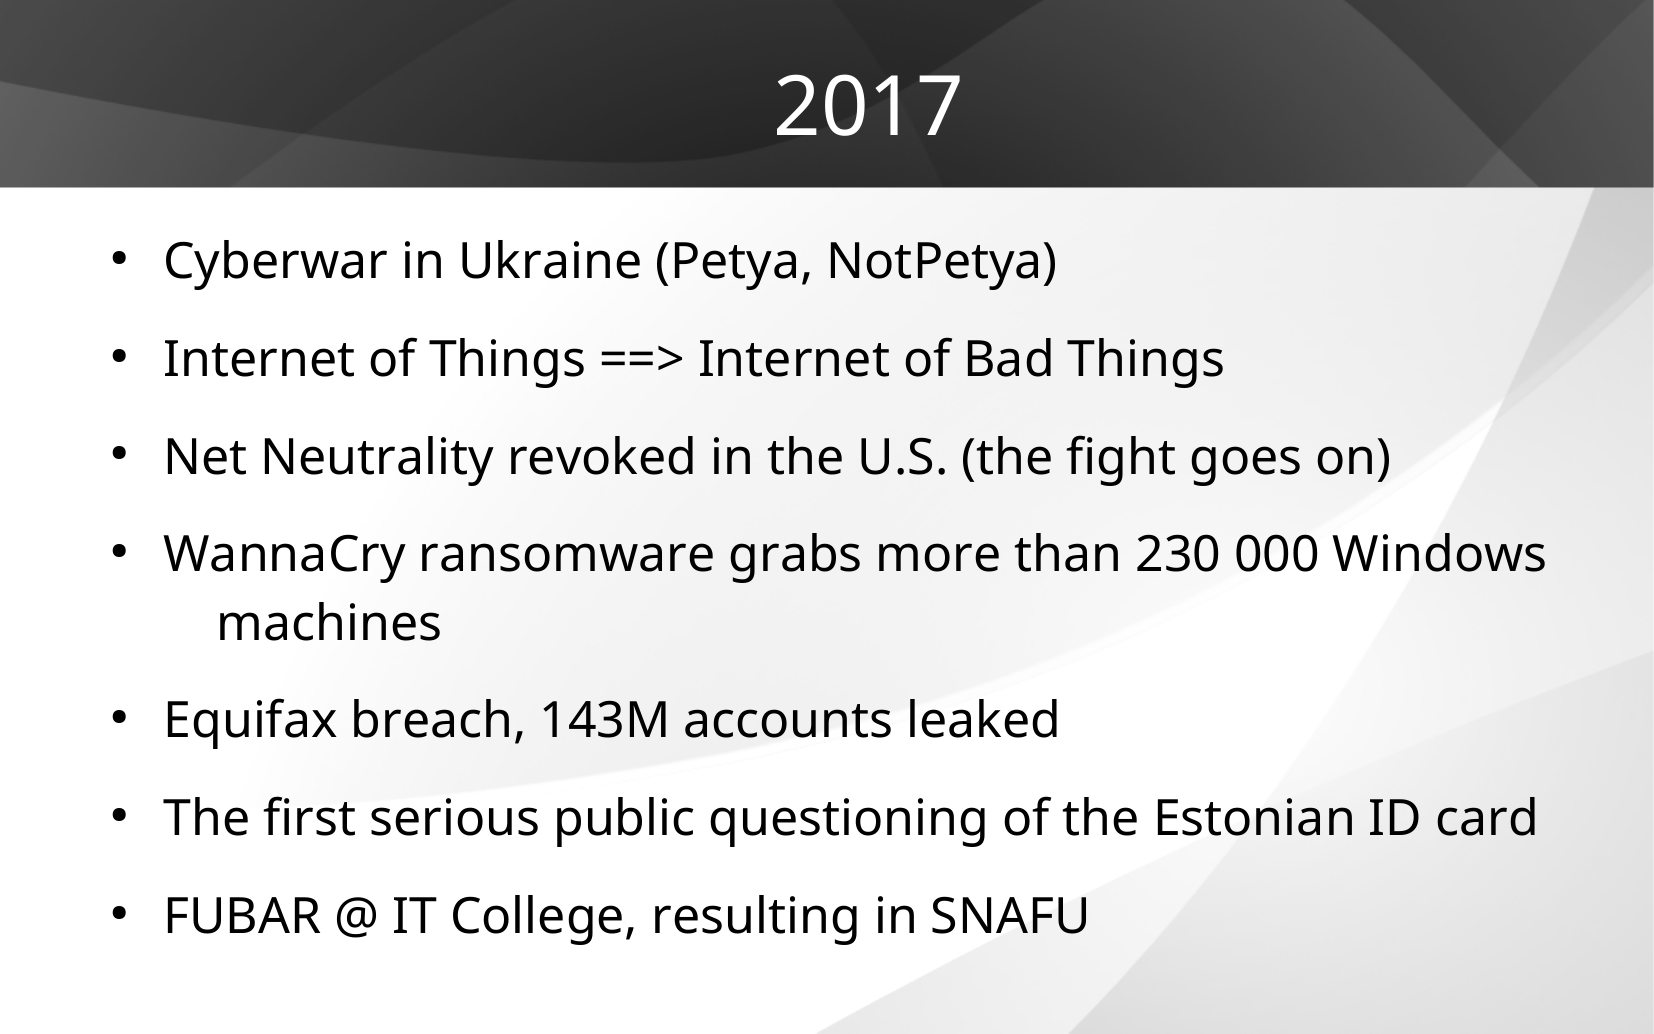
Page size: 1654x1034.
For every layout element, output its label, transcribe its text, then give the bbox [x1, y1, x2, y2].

title 2017 [124, 0, 1613, 208]
list Cyberwar in Ukraine (Petya, NotPetya) Internet of Things ==> Internet of Bad Things Net Neutrality revoked in the U.S. (the fight goes on) WannaCry ransomware grabs more than 230 000 Windows machines Equifax breach, 143M accounts leaked The first serious public questioning of the Estonian ID card FUBAR @ IT College, resulting in SNAFU [75, 225, 1613, 1013]
picture [0, 0, 1654, 1034]
